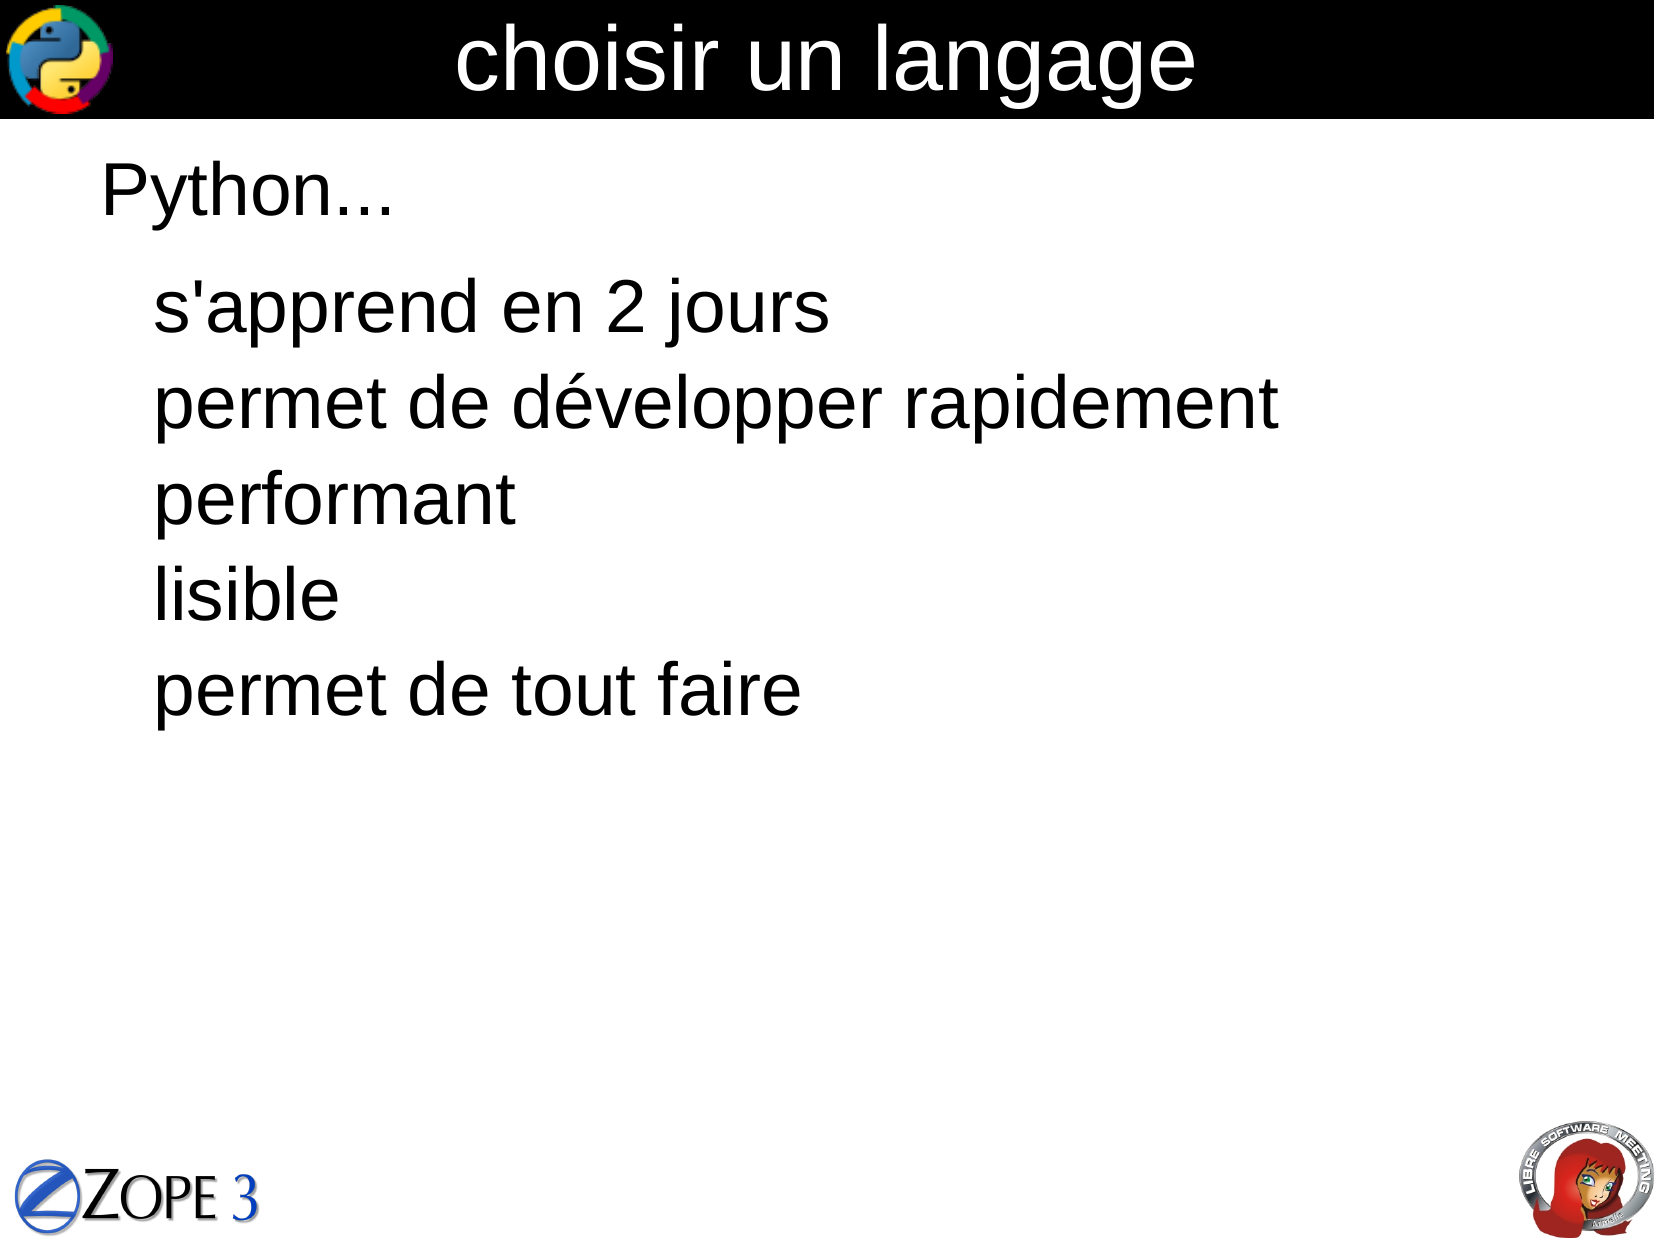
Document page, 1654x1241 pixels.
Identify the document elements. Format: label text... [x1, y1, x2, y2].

picture [0, 1144, 266, 1241]
title choisir un langage [0, 7, 1654, 111]
list Python... s'apprend en 2 jours permet de développer rapidement performant lisible permet de tout faire [82, 147, 1571, 1094]
picture [1519, 1121, 1654, 1238]
